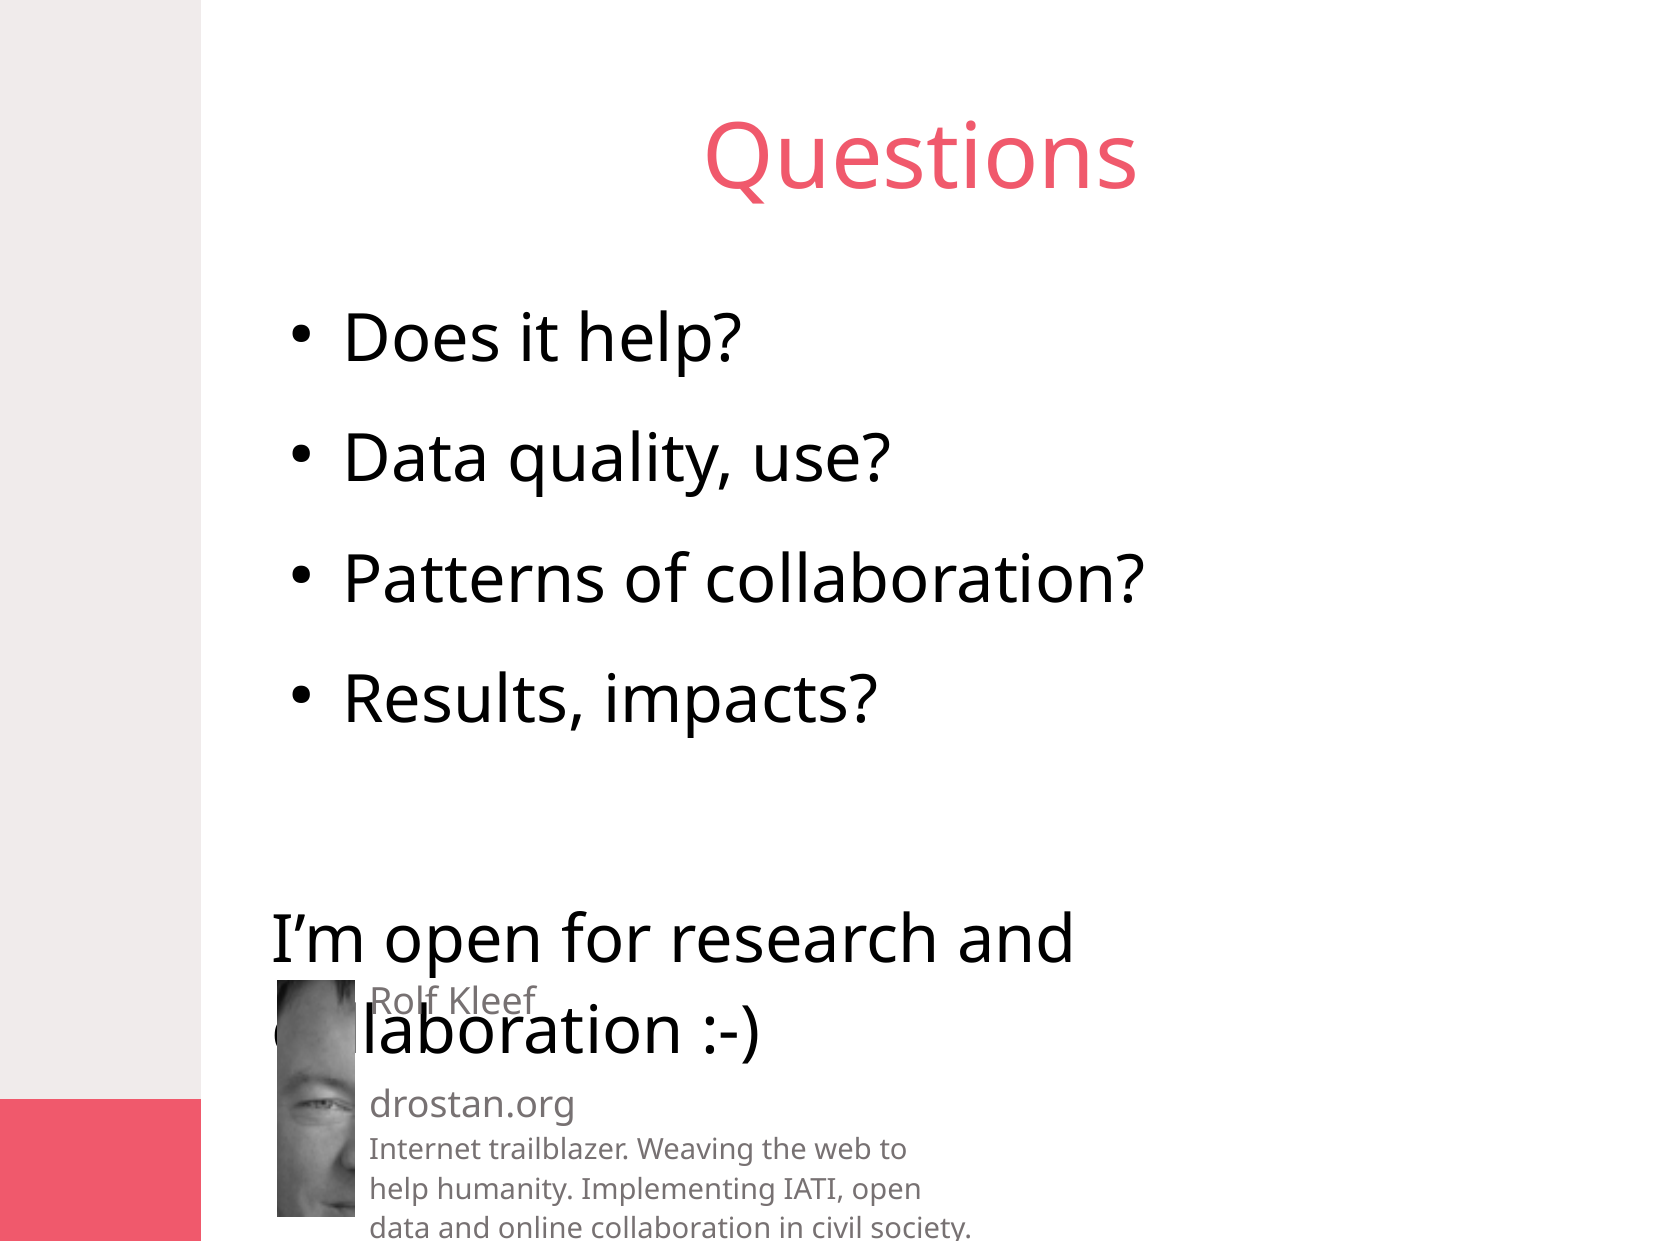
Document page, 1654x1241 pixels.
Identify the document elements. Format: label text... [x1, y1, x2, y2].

text_box Rolf Kleef drostan.org Internet trailblazer. Weaving the web to help humanity. Implementing IATI, open data and online collaboration in civil society. [354, 967, 879, 1225]
title Questions [271, 49, 1571, 257]
list Does it help? Data quality, use? Patterns of collaboration? Results, impacts? I’m open for research and collaboration :-) [271, 290, 1571, 1099]
picture [277, 980, 355, 1217]
